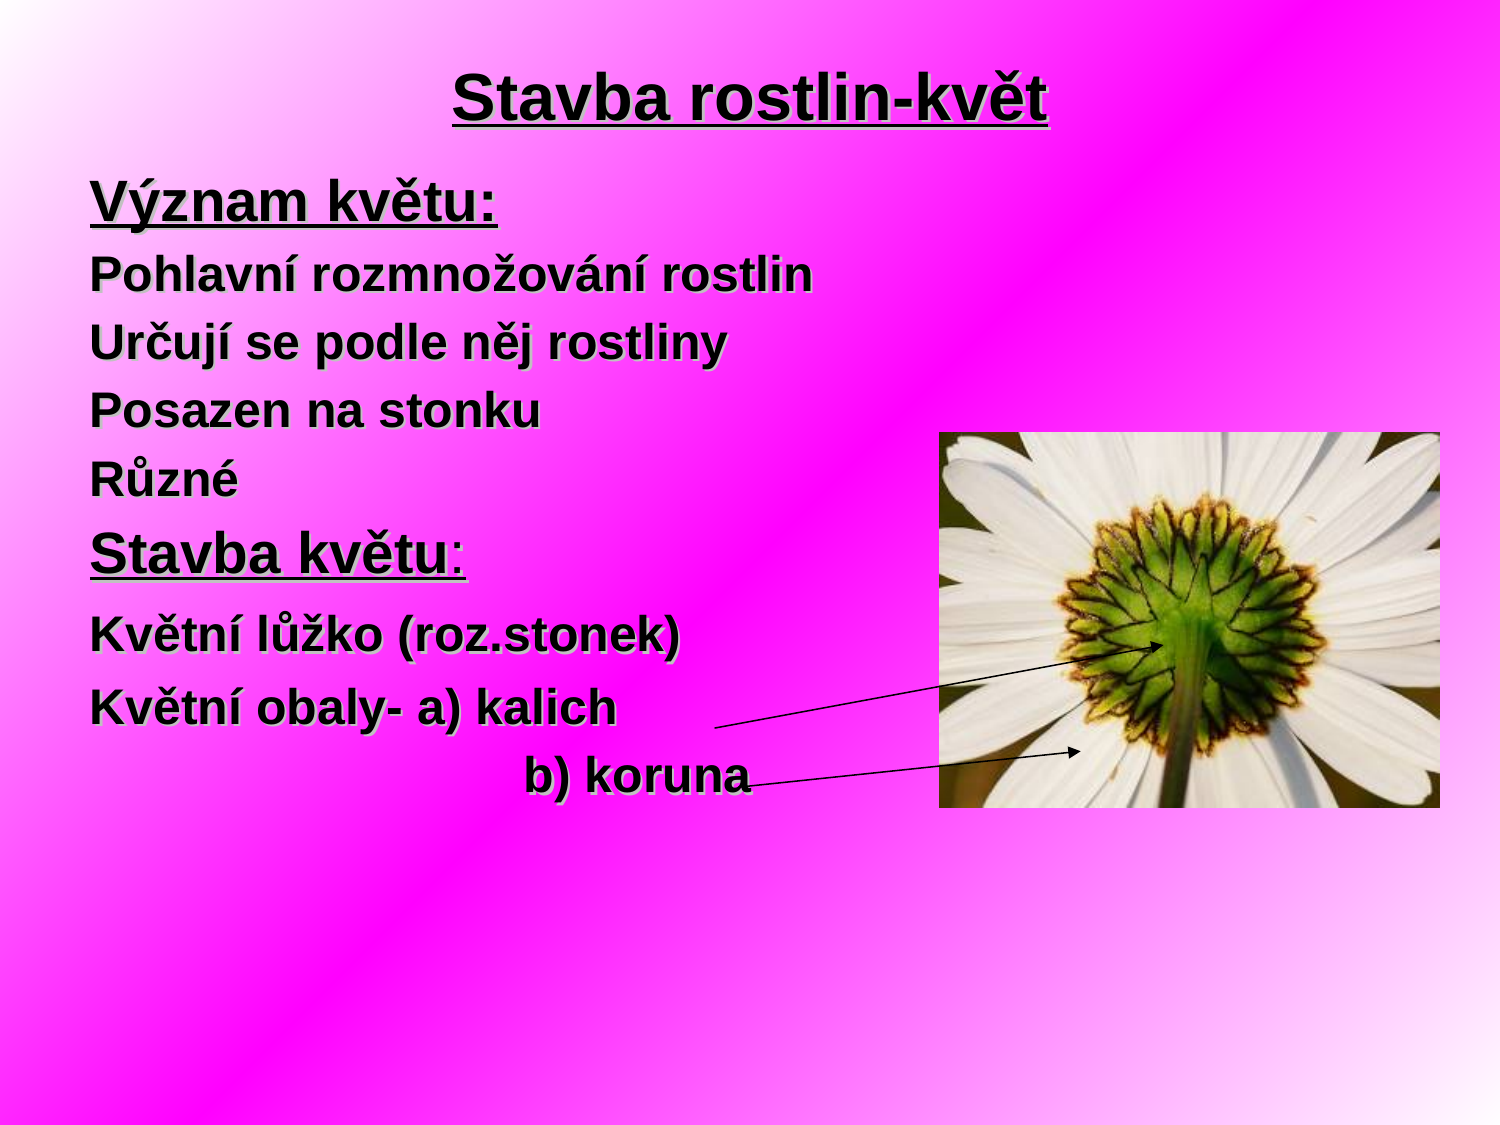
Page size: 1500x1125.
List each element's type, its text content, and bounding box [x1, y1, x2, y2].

title Stavba rostlin-květ [75, 45, 1426, 149]
list Význam květu: Pohlavní rozmnožování rostlin Určují se podle něj rostliny Posazen na stonku Různé Stavba květu: Květní lůžko (roz.stonek)‏ Květní obaly- a) kalich b) koruna [75, 160, 1426, 1006]
picture [939, 432, 1440, 808]
